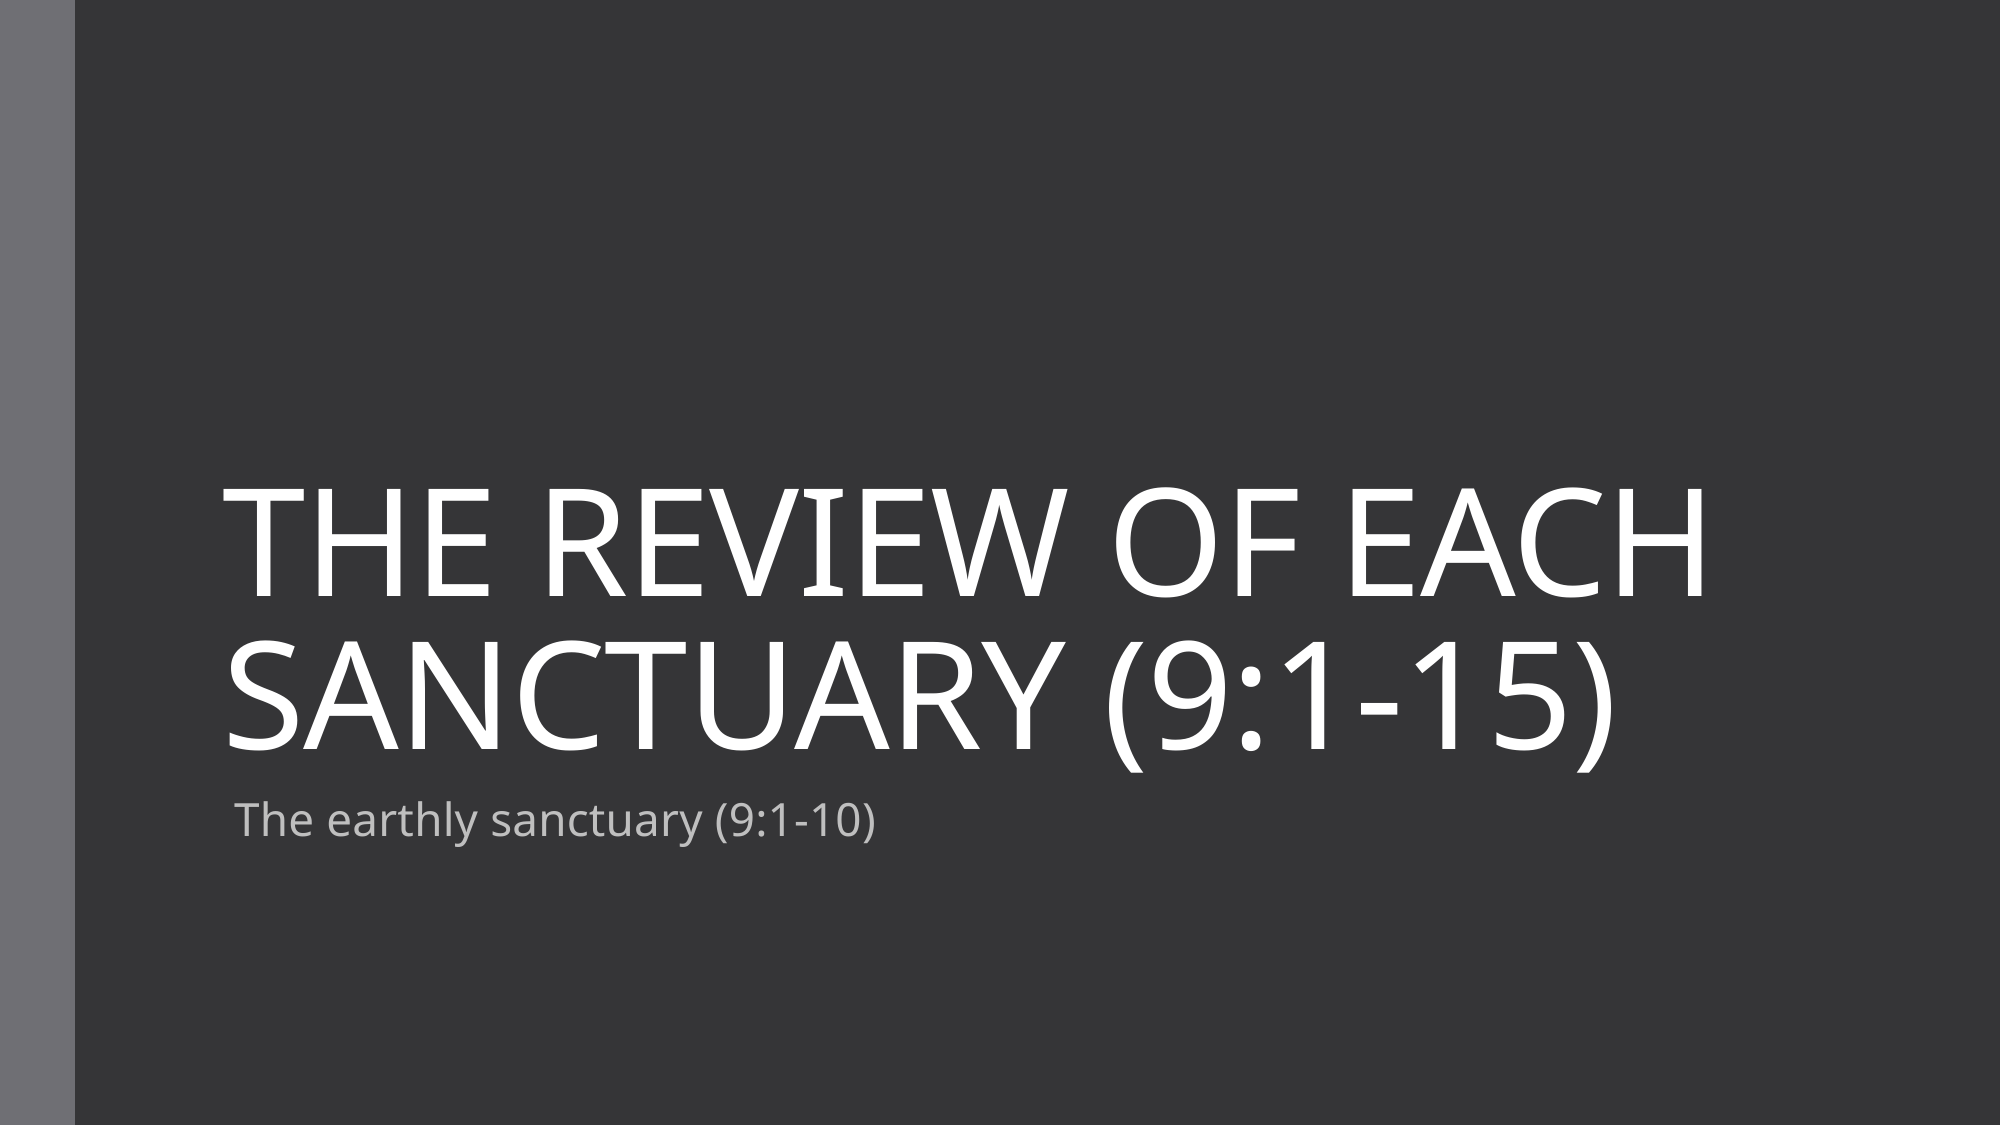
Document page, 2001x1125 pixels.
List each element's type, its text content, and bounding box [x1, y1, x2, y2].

title THE REVIEW OF EACH SANCTUARY (9:1-15) [206, 124, 1752, 787]
subtitle The earthly sanctuary (9:1-10) [206, 787, 1752, 1066]
